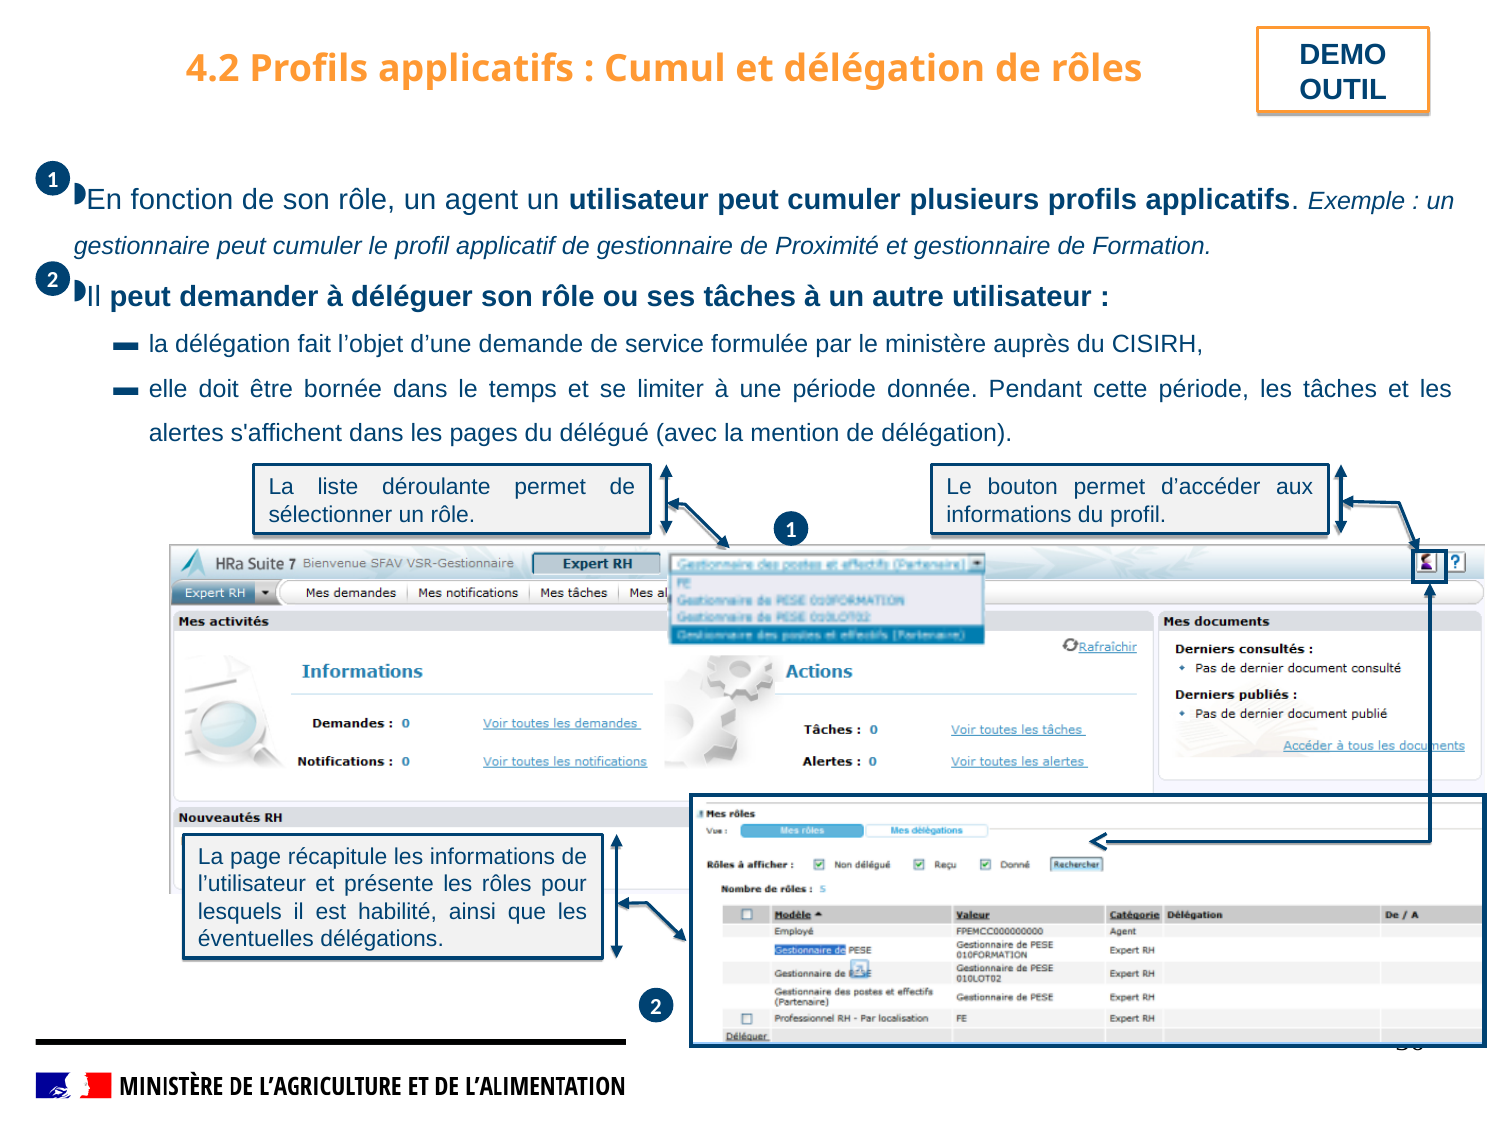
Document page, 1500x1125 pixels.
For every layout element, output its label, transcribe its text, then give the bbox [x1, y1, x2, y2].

text_box DEMO OUTIL [1257, 27, 1429, 112]
picture [693, 797, 1482, 1043]
picture [1415, 553, 1444, 580]
picture [35, 1039, 626, 1099]
text_box La page récapitule les informations de l’utilisateur et présente les rôles pour lesquels il est habilité, ainsi que les éventuelles délégations. [183, 834, 602, 958]
picture [169, 544, 1485, 894]
text_box 1 [35, 160, 71, 196]
text_box 4.2 Profils applicatifs : Cumul et délégation de rôles [171, 36, 1210, 142]
text_box En fonction de son rôle, un agent un utilisateur peut cumuler plusieurs profils applicatifs. Exemple : un gestionnaire peut cumuler le profil applicatif de gestionnaire de Proximité et gestionnaire de Formation. Il peut demander à déléguer son rôle ou ses tâches à un autre utilisateur : la délégation fait l’objet d’une demande de service formulée par le ministère auprès du CISIRH, elle doit être bornée dans le temps et se limiter à une période donnée. Pendant cette période, les tâches et les alertes s'affichent dans les pages du délégué (avec la mention de délégation). [59, 155, 1470, 1011]
text_box La liste déroulante permet de sélectionner un rôle. [254, 464, 650, 533]
text_box 1 [773, 511, 809, 546]
text_box 2 [638, 987, 674, 1023]
text_box Le bouton permet d’accéder aux informations du profil. [932, 464, 1328, 533]
text_box 2 [35, 261, 71, 296]
